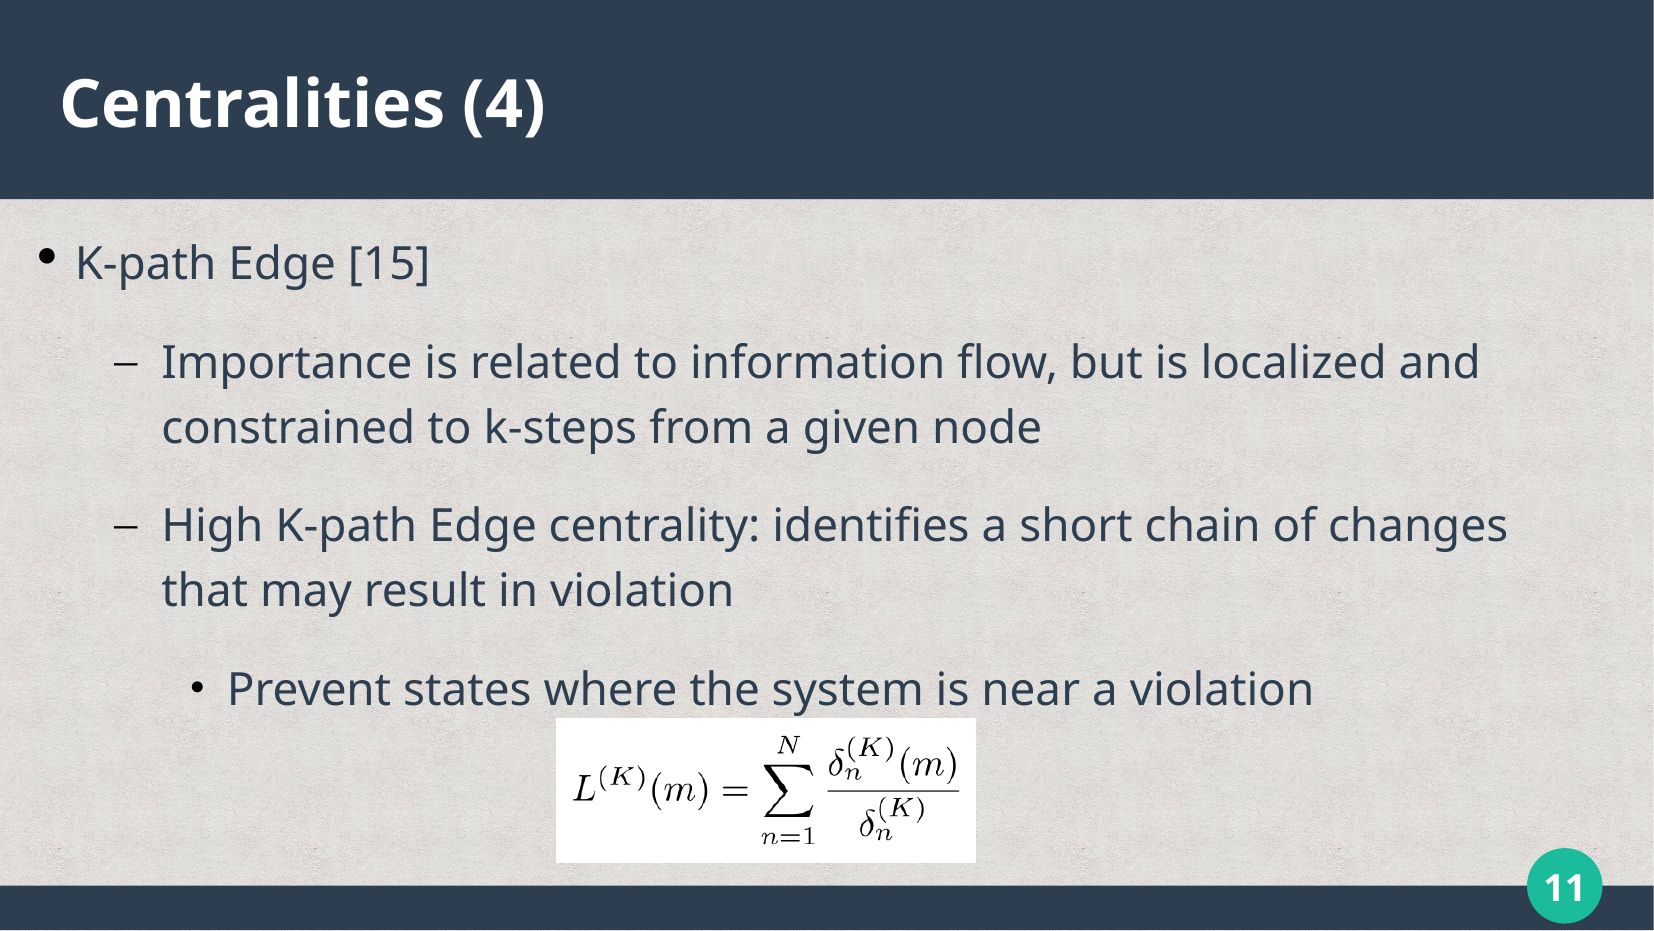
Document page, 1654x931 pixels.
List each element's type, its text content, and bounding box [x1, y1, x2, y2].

picture [0, 200, 1654, 885]
title Centralities (4) [59, 36, 1595, 155]
text_box K-path Edge [15] Importance is related to information flow, but is localized and constrained to k-steps from a given node High K-path Edge centrality: identifies a short chain of changes that may result in violation Prevent states where the system is near a violation [39, 223, 1575, 826]
